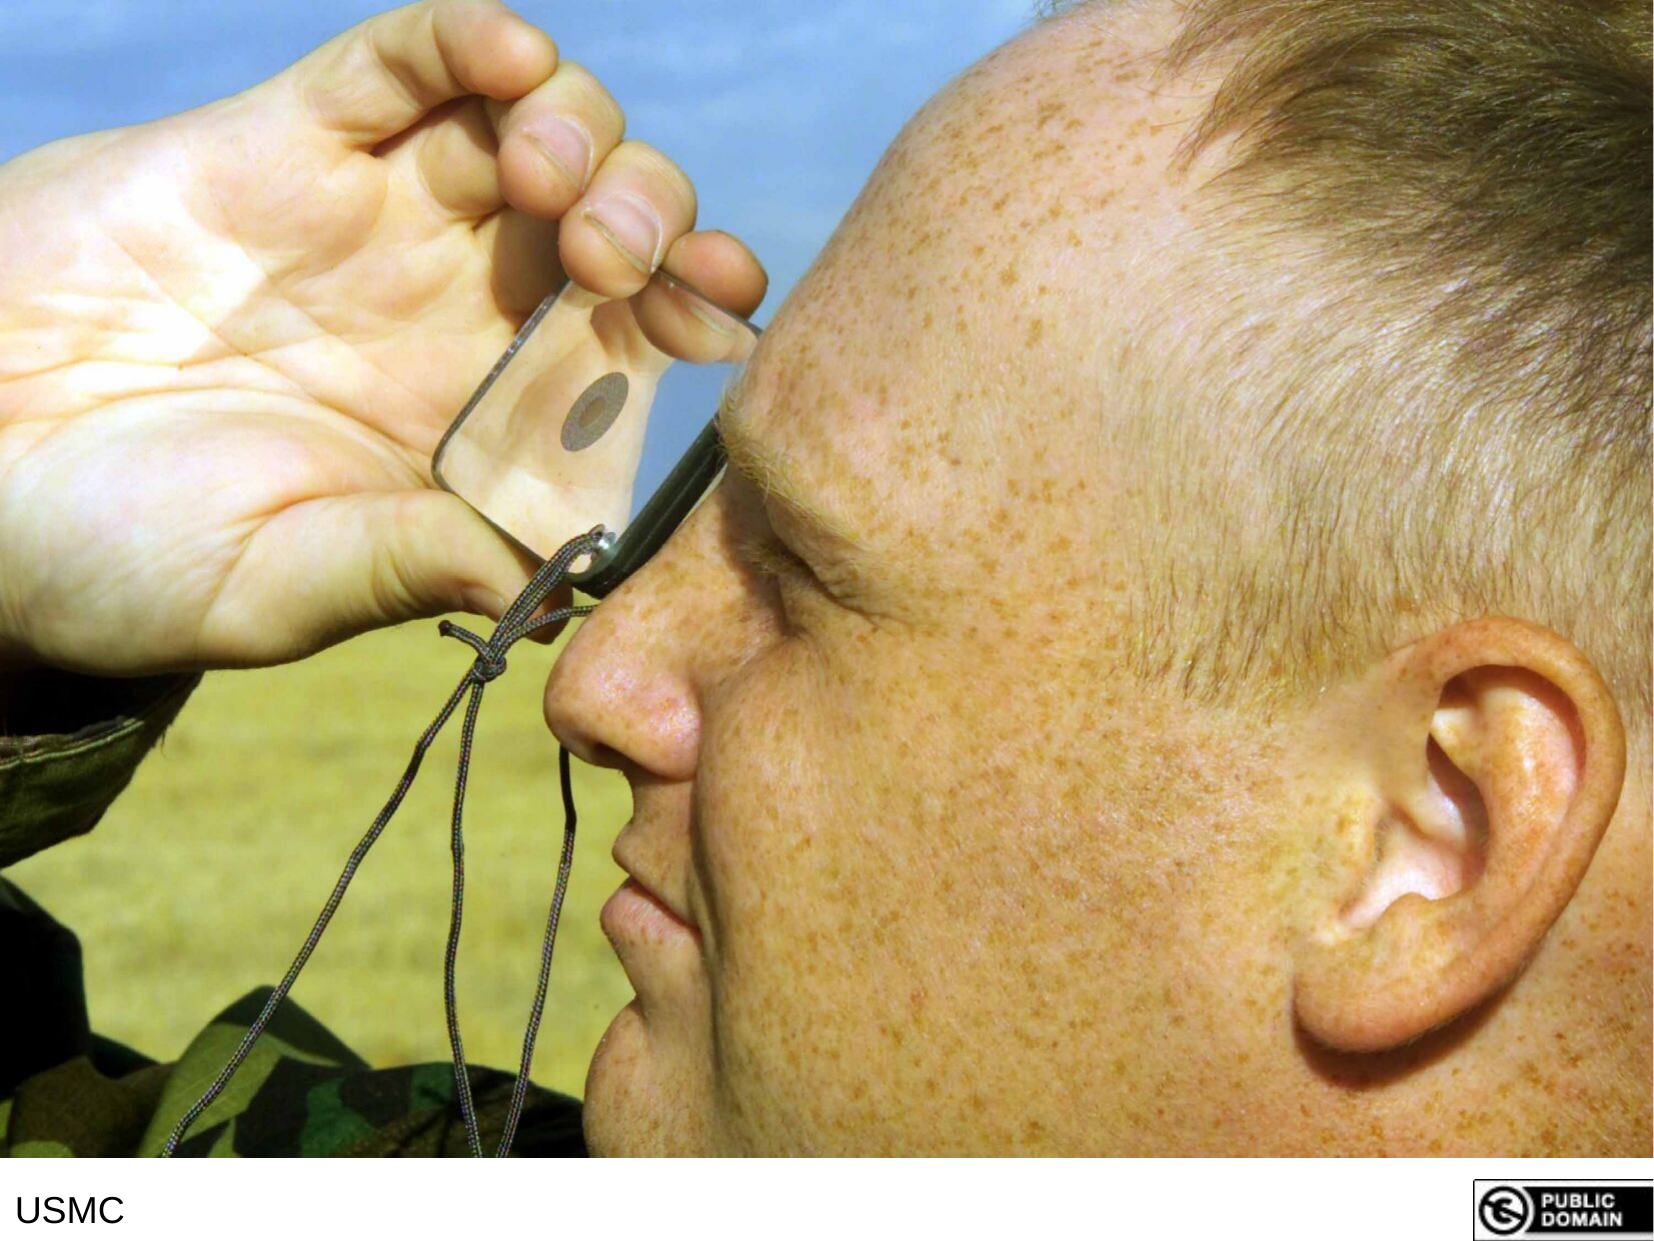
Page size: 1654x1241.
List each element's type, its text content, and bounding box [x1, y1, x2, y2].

text_box USMC [0, 1181, 140, 1239]
picture [0, 0, 1654, 1158]
picture [1473, 1179, 1654, 1241]
